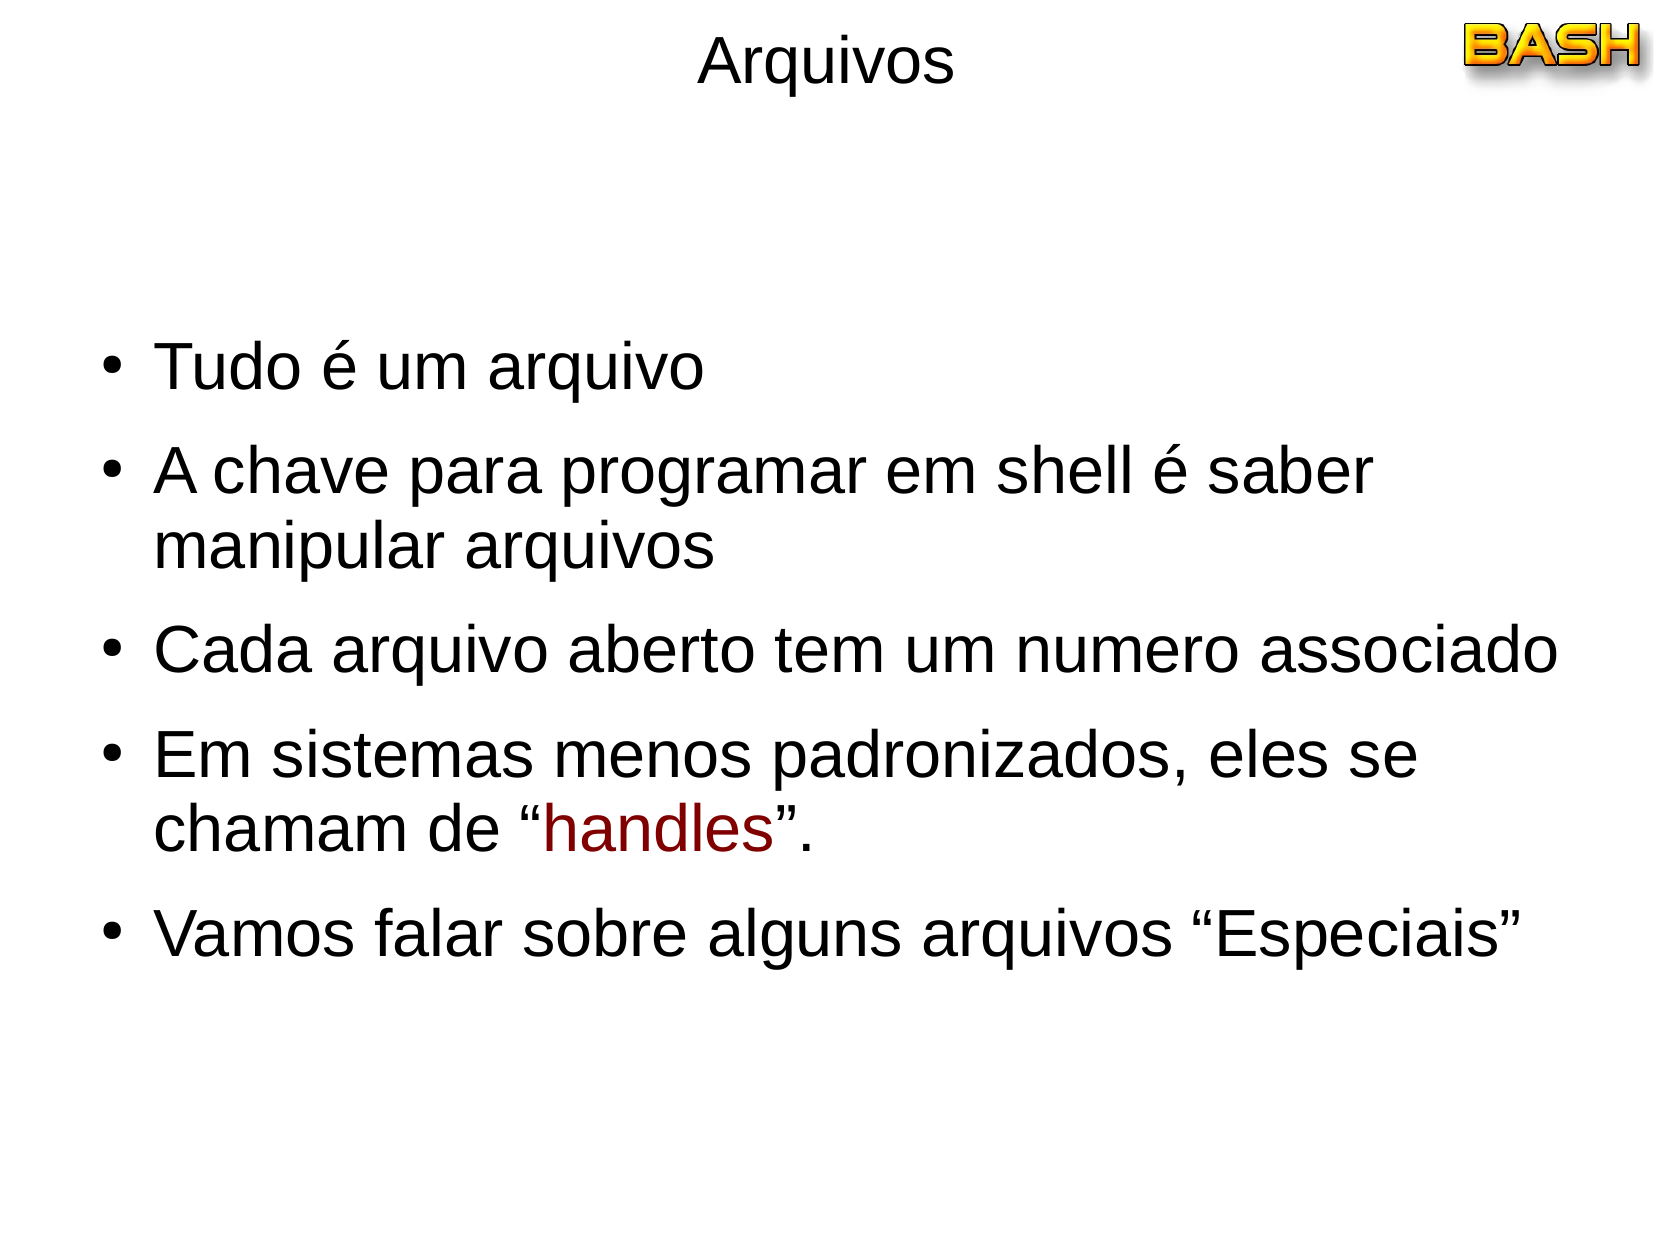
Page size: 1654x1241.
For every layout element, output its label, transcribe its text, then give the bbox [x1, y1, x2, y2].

list Tudo é um arquivo A chave para programar em shell é saber manipular arquivos Cada arquivo aberto tem um numero associado Em sistemas menos padronizados, eles se chamam de “handles”. Vamos falar sobre alguns arquivos “Especiais” [82, 328, 1571, 971]
title Arquivos [82, 22, 1571, 98]
picture [1450, 0, 1654, 96]
